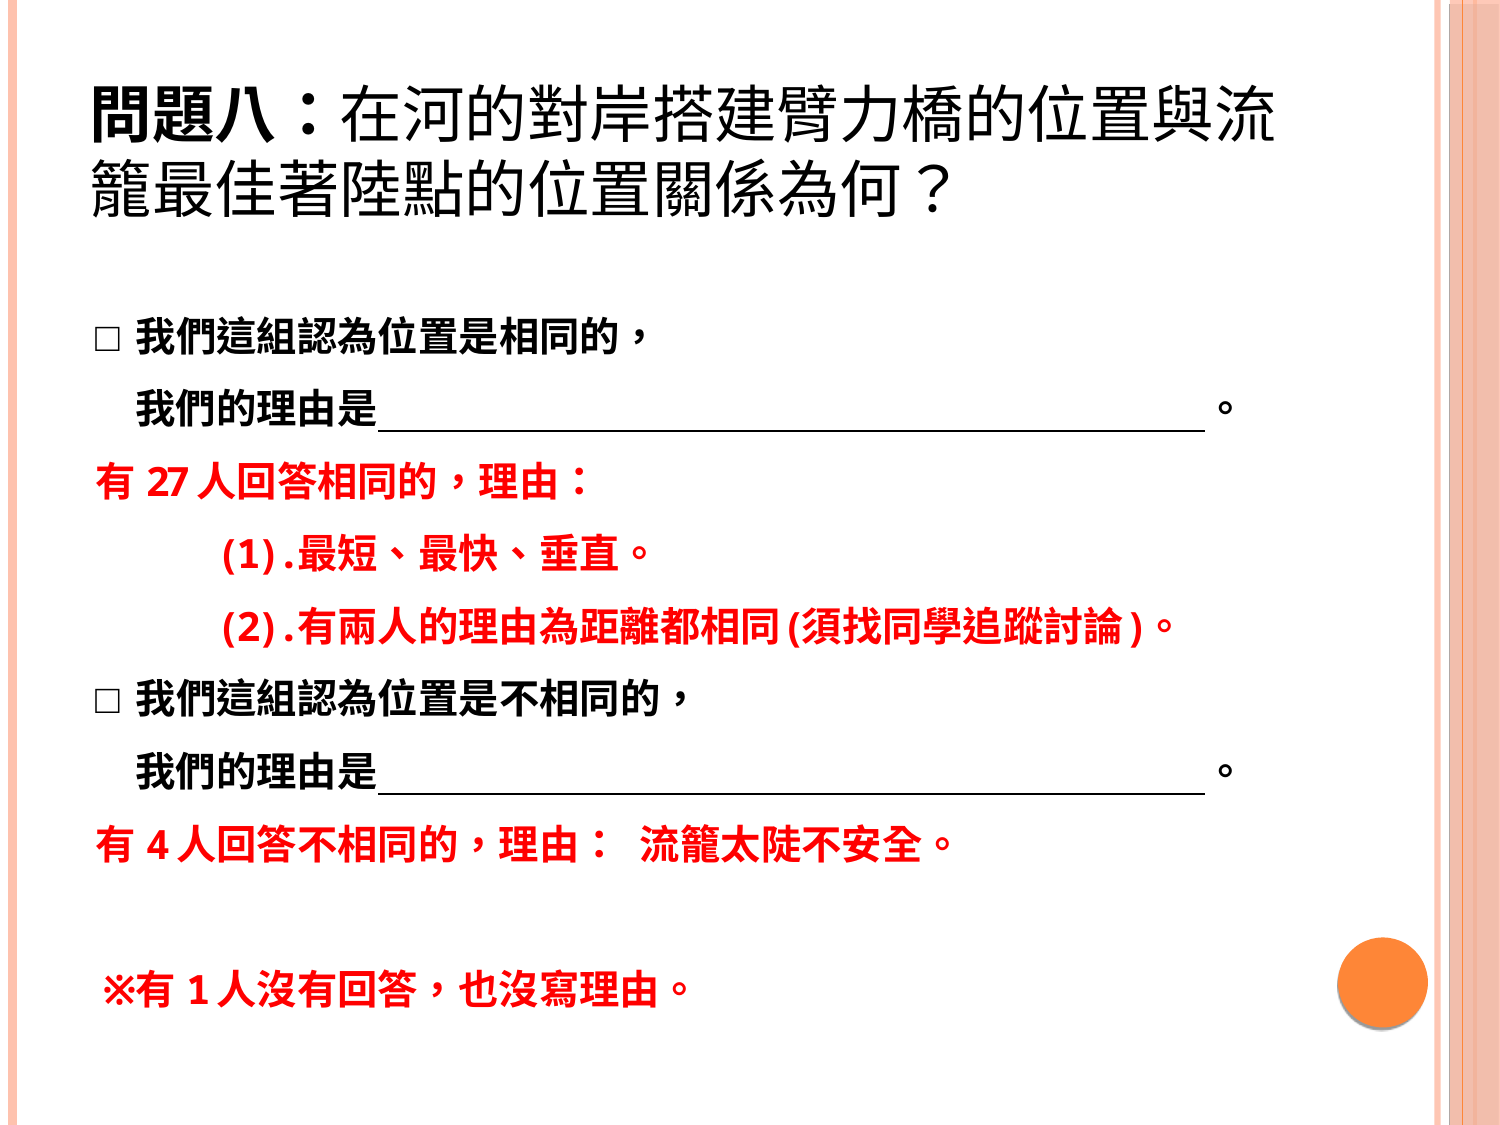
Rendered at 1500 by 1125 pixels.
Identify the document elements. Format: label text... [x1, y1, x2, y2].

title 問題八：在河的對岸搭建臂力橋的位置與流籠最佳著陸點的位置關係為何？ [75, 45, 1300, 233]
chart [95, 302, 1340, 1065]
